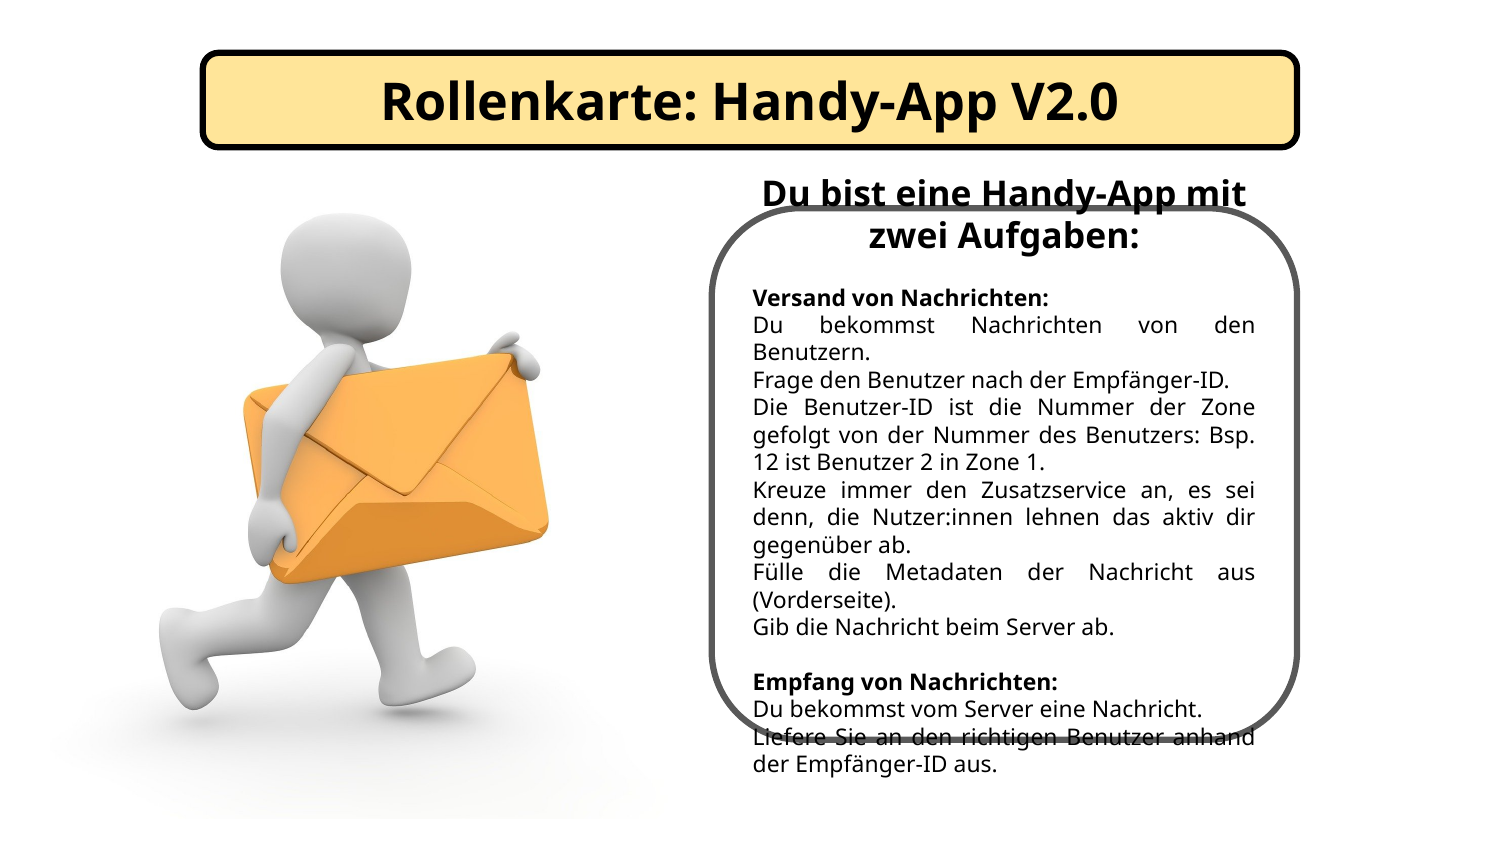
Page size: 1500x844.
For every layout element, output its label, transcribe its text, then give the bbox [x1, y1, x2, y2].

text_box Du bist eine Handy-App mit zwei Aufgaben: Versand von Nachrichten: Du bekommst Nachrichten von den Benutzern. Frage den Benutzer nach der Empfänger-ID. Die Benutzer-ID ist die Nummer der Zone gefolgt von der Nummer des Benutzers: Bsp. 12 ist Benutzer 2 in Zone 1. Kreuze immer den Zusatzservice an, es sei denn, die Nutzer:innen lehnen das aktiv dir gegenüber ab. Fülle die Metadaten der Nachricht aus (Vorderseite). Gib die Nachricht beim Server ab. Empfang von Nachrichten: Du bekommst vom Server eine Nachricht. Liefere Sie an den richtigen Benutzer anhand der Empfänger-ID aus. [711, 208, 1298, 740]
text_box Rollenkarte: Handy-App V2.0 [202, 52, 1298, 148]
picture [24, 172, 672, 819]
